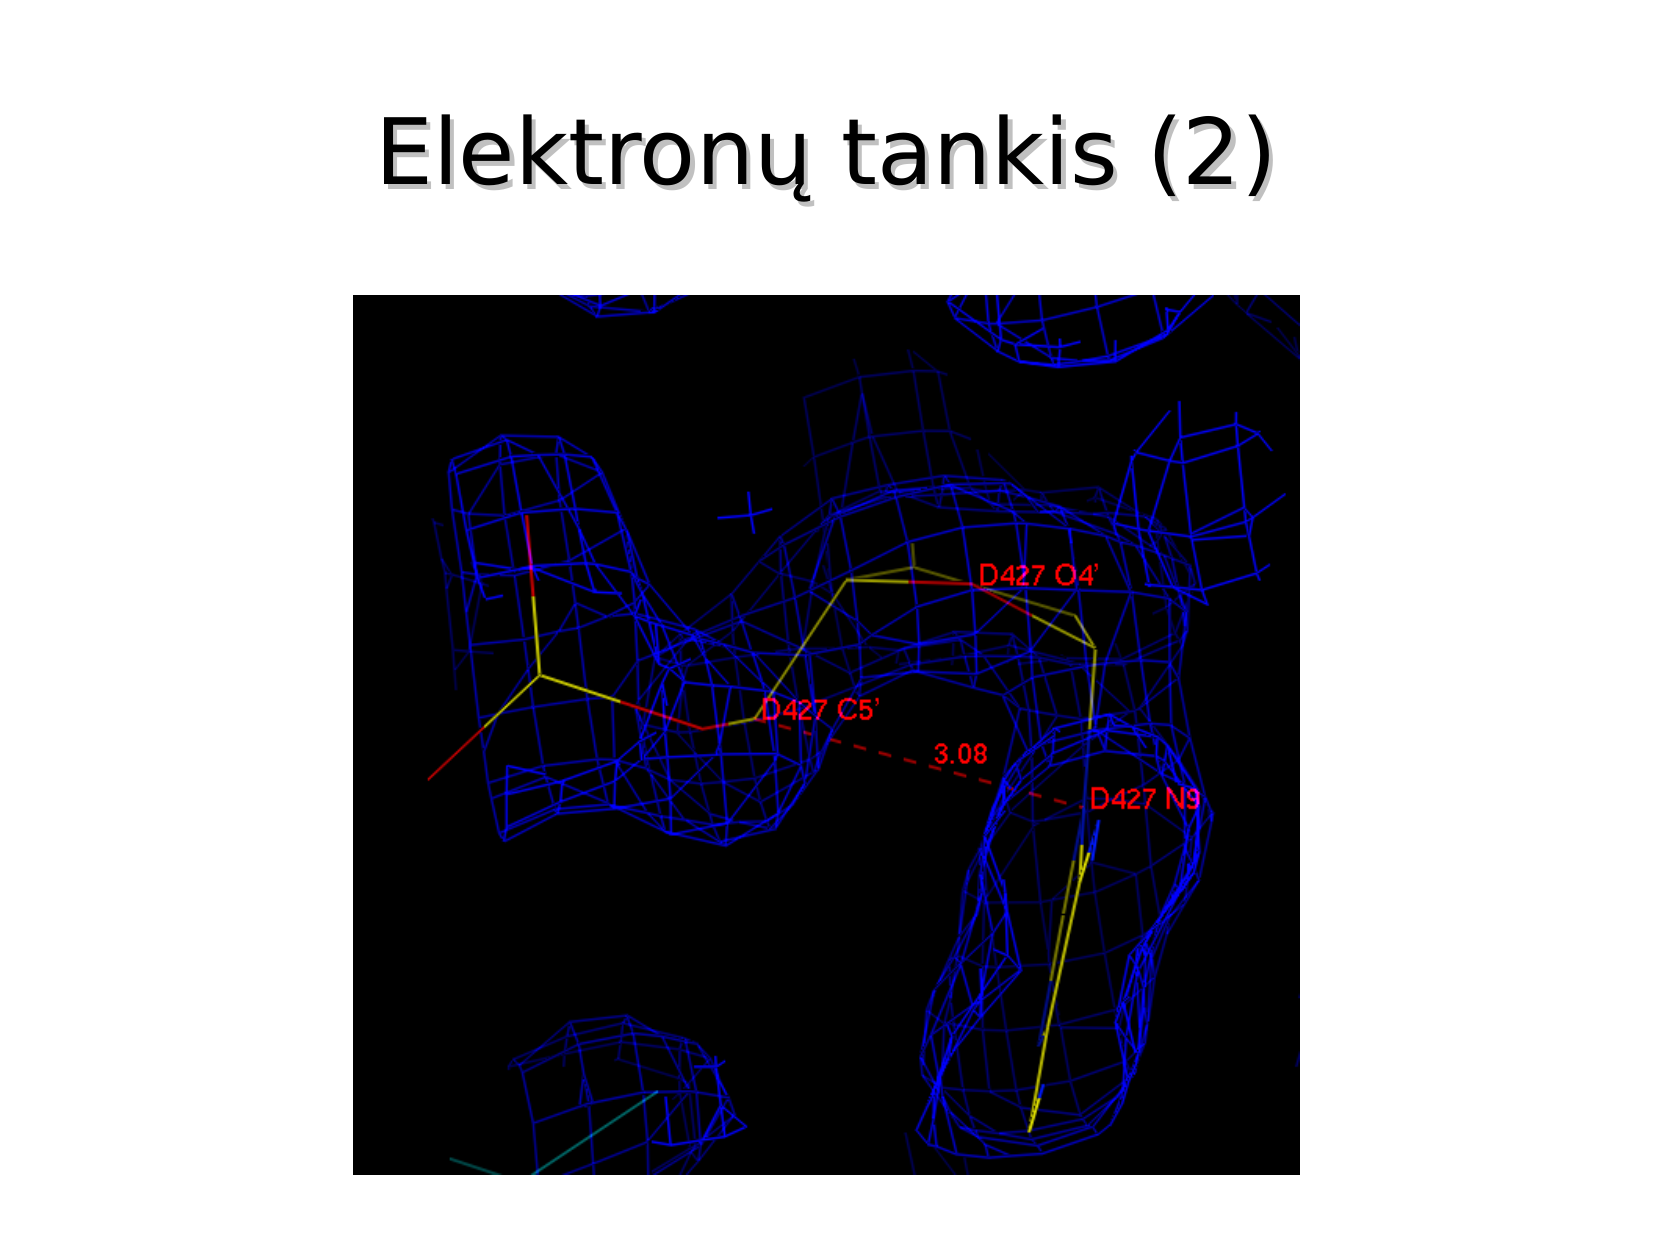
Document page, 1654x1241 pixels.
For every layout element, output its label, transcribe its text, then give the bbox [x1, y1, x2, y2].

picture [353, 295, 1300, 1175]
title Elektronų tankis (2) [82, 56, 1571, 250]
